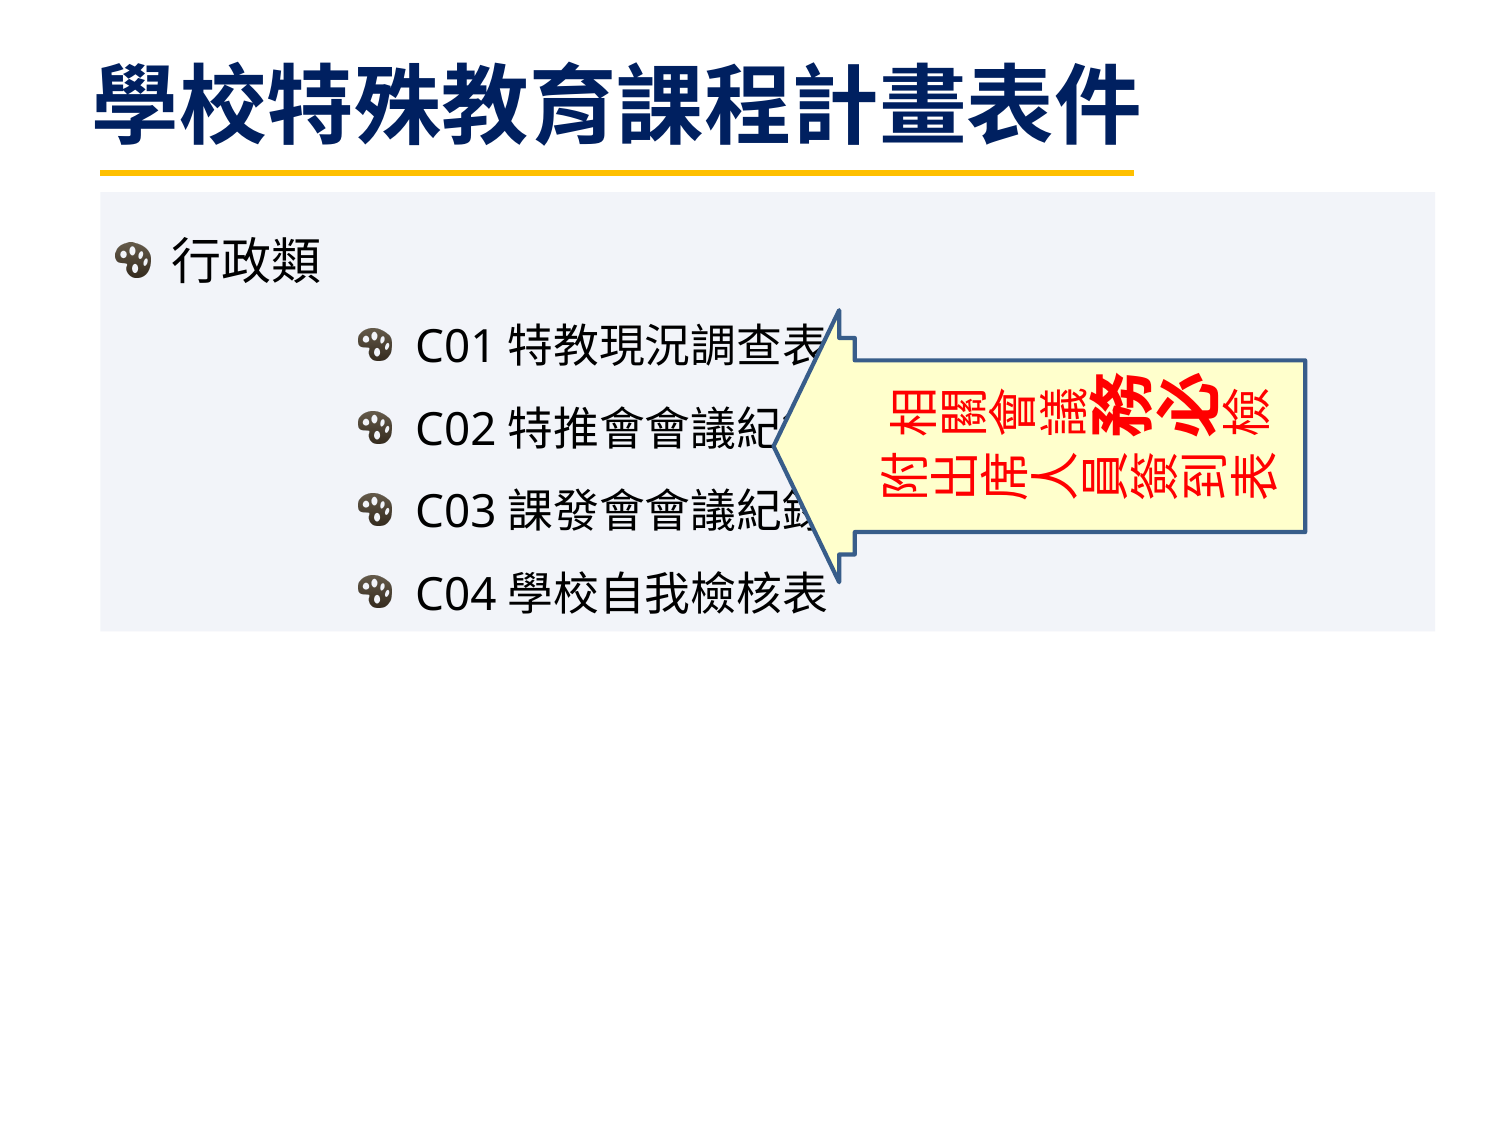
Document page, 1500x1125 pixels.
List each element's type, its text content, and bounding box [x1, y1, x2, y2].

text_box 相關會議務必檢附出席人員簽到表 [773, 310, 1306, 583]
text_box 學校特殊教育課程計畫表件 [76, 42, 1168, 164]
text_box 行政類 C01特教現況調查表 C02特推會會議紀錄 C03課發會會議紀錄 C04學校自我檢核表 [100, 192, 1436, 632]
